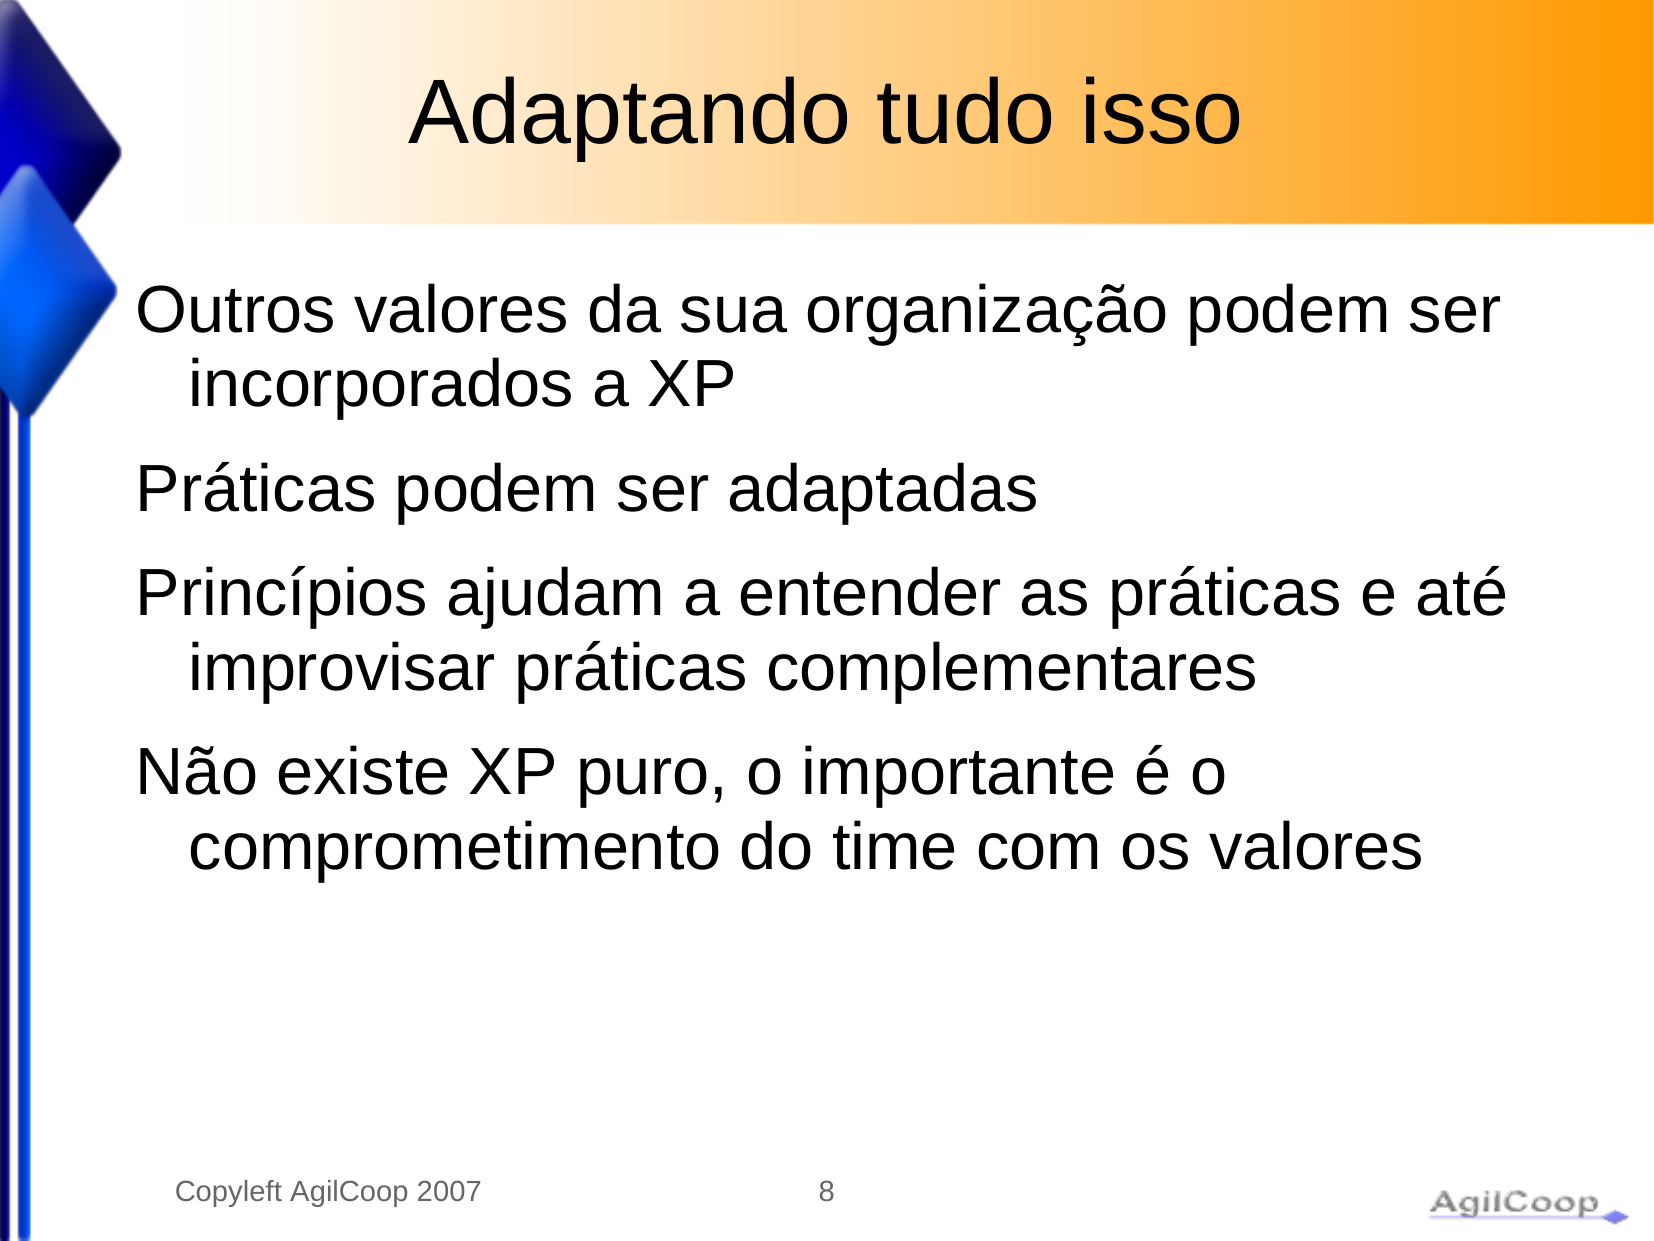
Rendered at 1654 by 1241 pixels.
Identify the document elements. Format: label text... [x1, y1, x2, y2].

picture [0, 0, 1654, 1241]
list Outros valores da sua organização podem ser incorporados a XP Práticas podem ser adaptadas Princípios ajudam a entender as práticas e até improvisar práticas complementares Não existe XP puro, o importante é o comprometimento do time com os valores [118, 271, 1607, 1123]
title Adaptando tudo isso [82, 8, 1571, 216]
